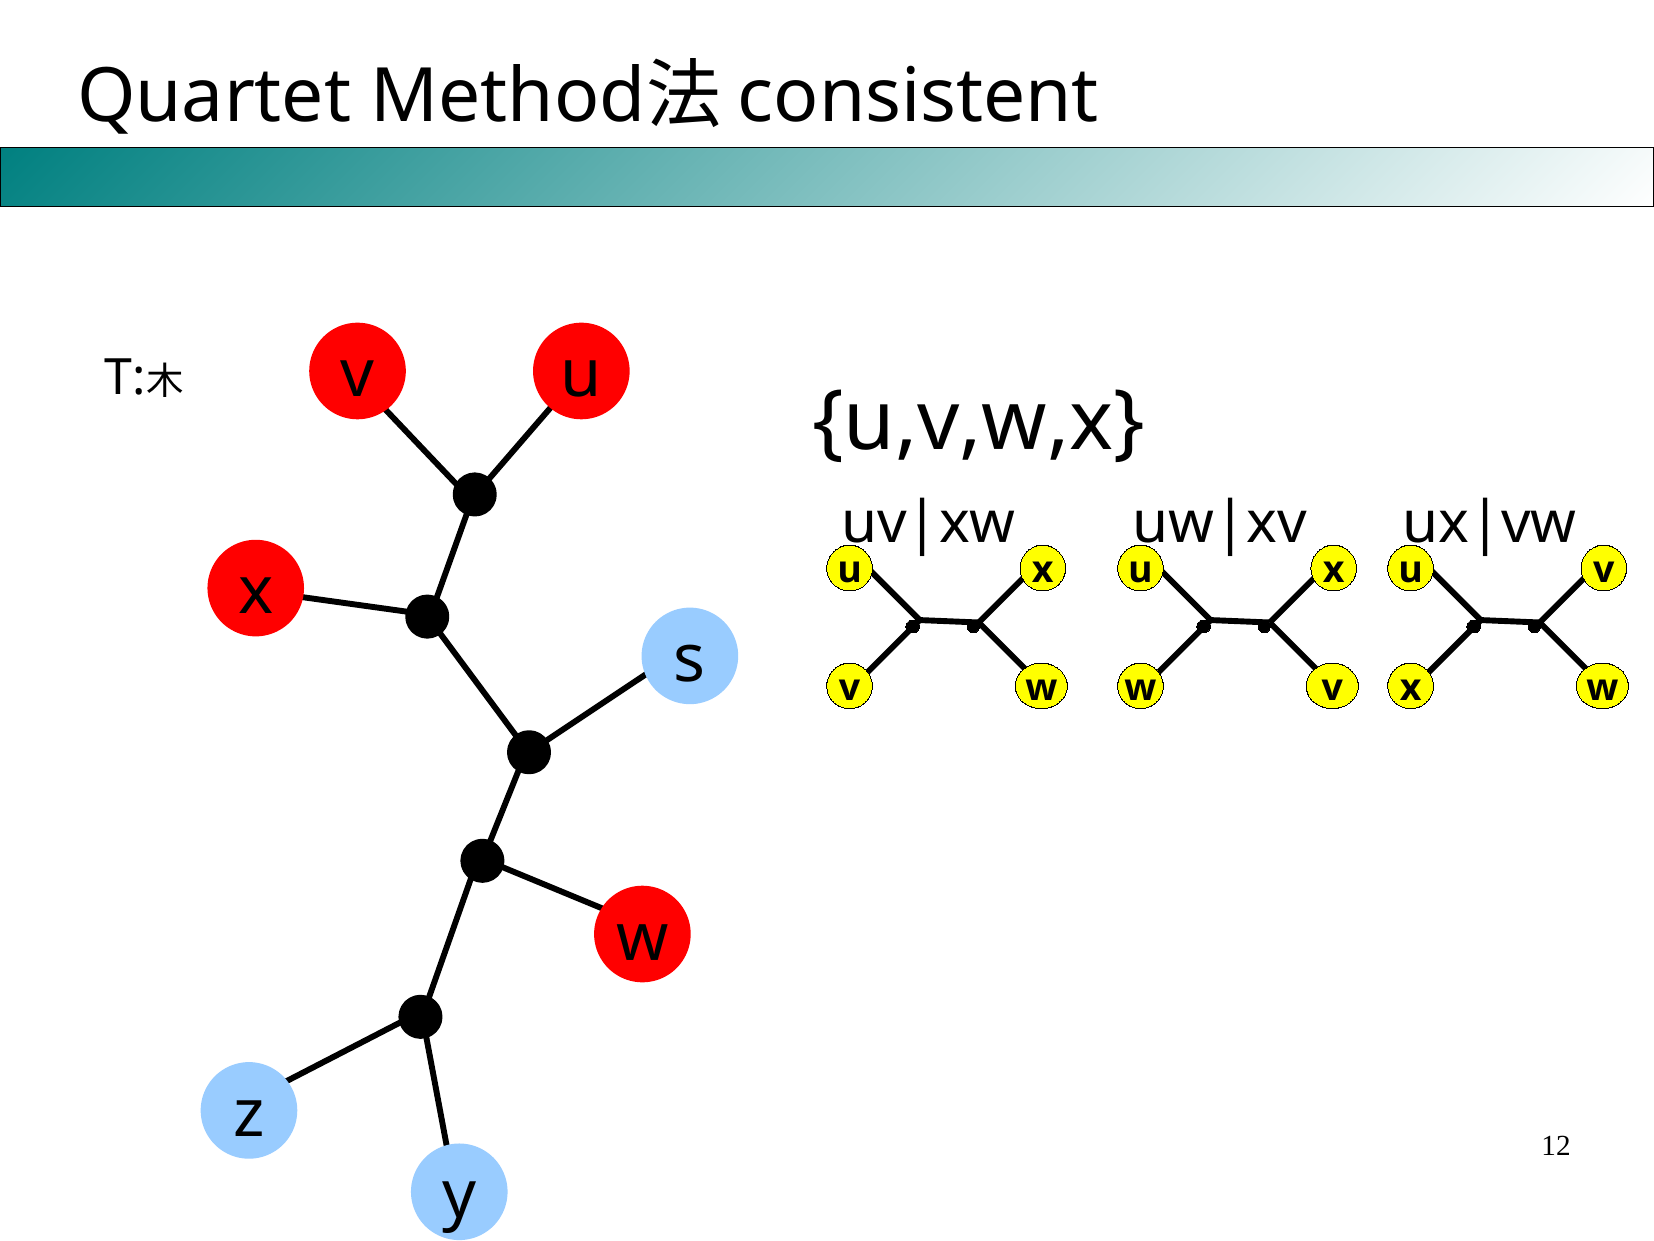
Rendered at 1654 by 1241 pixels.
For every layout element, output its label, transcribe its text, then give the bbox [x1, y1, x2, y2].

text_box {u,v,w,x} [797, 353, 1211, 458]
text_box [1466, 620, 1475, 628]
text_box [1203, 625, 1211, 633]
text_box s [641, 607, 739, 705]
text_box uv|xw [826, 472, 1034, 551]
text_box v [1581, 545, 1627, 591]
text_box [466, 844, 499, 877]
text_box uw|xv [1117, 472, 1325, 551]
text_box [1258, 626, 1270, 633]
text_box z [200, 1062, 298, 1159]
text_box w [594, 885, 691, 983]
text_box w [1015, 663, 1068, 709]
text_box [967, 626, 980, 633]
text_box [912, 625, 920, 633]
text_box x [1020, 545, 1066, 591]
text_box w [1576, 663, 1629, 709]
title Quartet Method法 consistent [77, 29, 1566, 149]
text_box x [1387, 663, 1434, 709]
text_box v [826, 663, 873, 709]
text_box [1474, 626, 1481, 633]
text_box x [1310, 545, 1357, 591]
text_box [905, 620, 914, 628]
text_box u [1387, 551, 1434, 591]
text_box ux|vw [1387, 472, 1595, 551]
text_box y [410, 1143, 508, 1241]
text_box T:木 [90, 333, 207, 403]
text_box u [1117, 551, 1164, 591]
text_box [411, 600, 444, 633]
text_box v [309, 322, 406, 420]
text_box [458, 478, 491, 511]
text_box [1528, 626, 1541, 633]
text_box [512, 736, 546, 769]
text_box w [1117, 663, 1164, 709]
text_box u [533, 322, 630, 420]
text_box v [1306, 663, 1359, 709]
text_box [1196, 620, 1205, 628]
text_box x [207, 539, 305, 637]
text_box u [826, 551, 873, 591]
text_box [404, 1000, 437, 1033]
